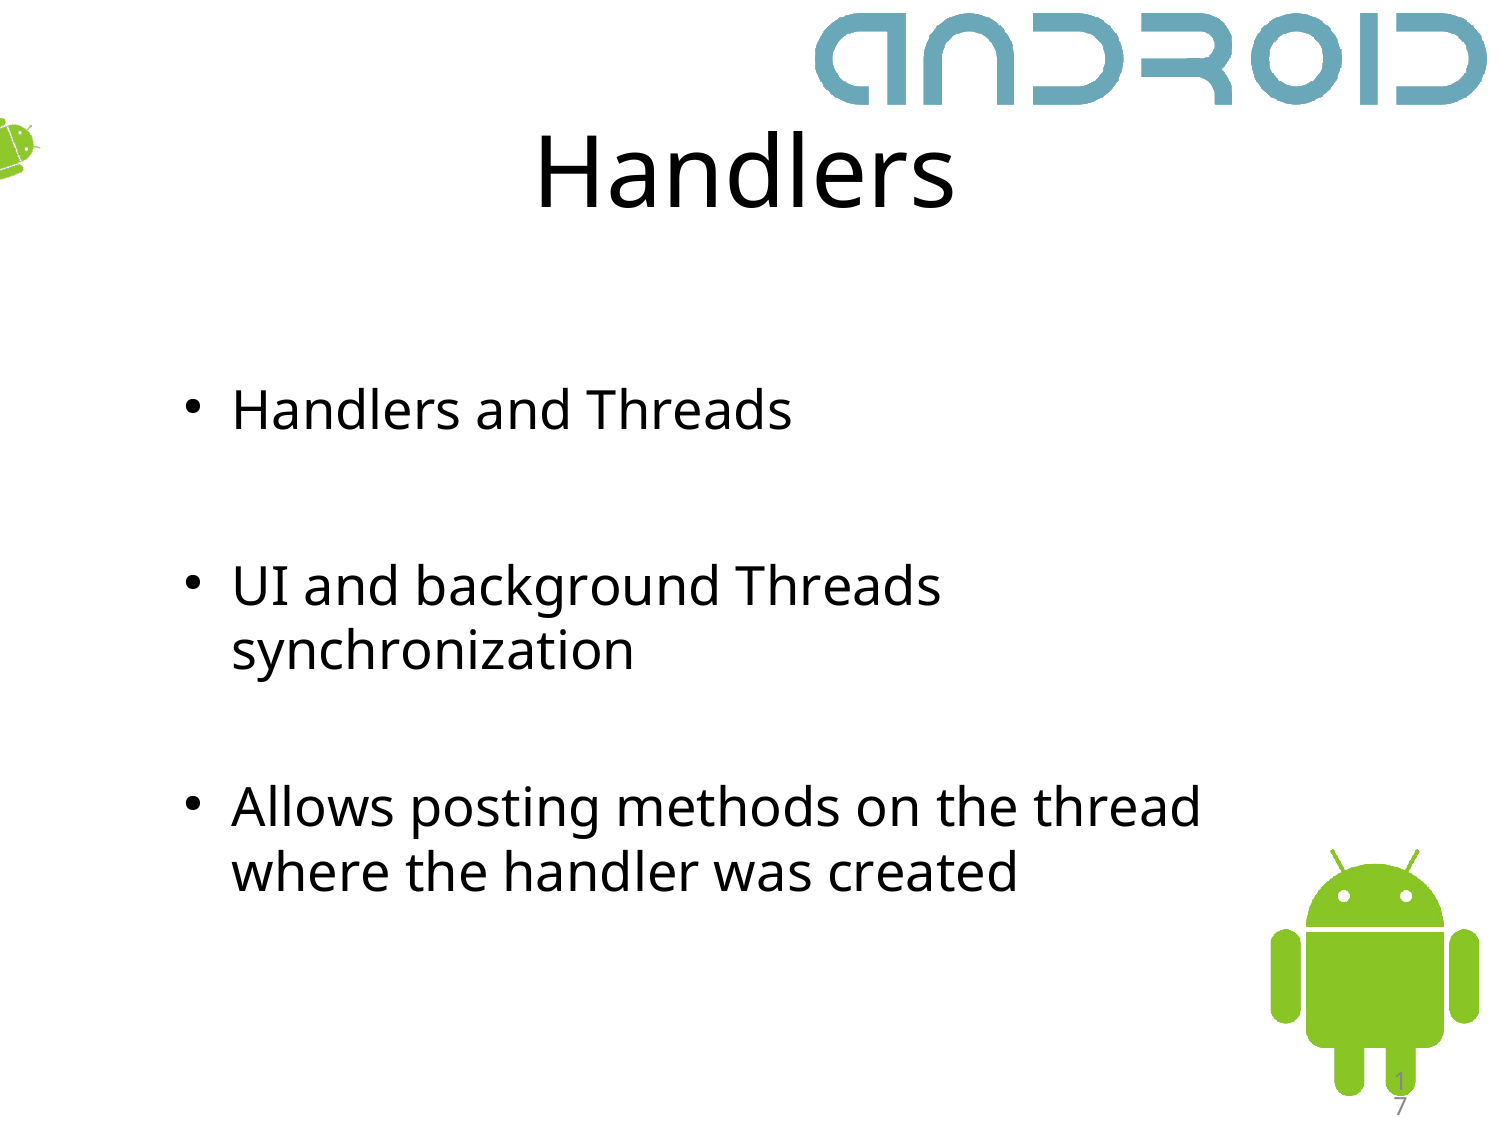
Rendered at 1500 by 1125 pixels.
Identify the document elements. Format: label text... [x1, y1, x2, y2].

text_box Handlers and Threads [168, 368, 845, 448]
text_box UI and background Threads synchronization [168, 543, 999, 689]
picture [1253, 837, 1500, 1125]
title Handlers [27, 72, 1463, 263]
picture [0, 103, 27, 198]
picture [808, 9, 1489, 106]
text_box <number> [1378, 1058, 1426, 1104]
text_box Allows posting methods on the thread where the handler was created [168, 764, 1282, 910]
